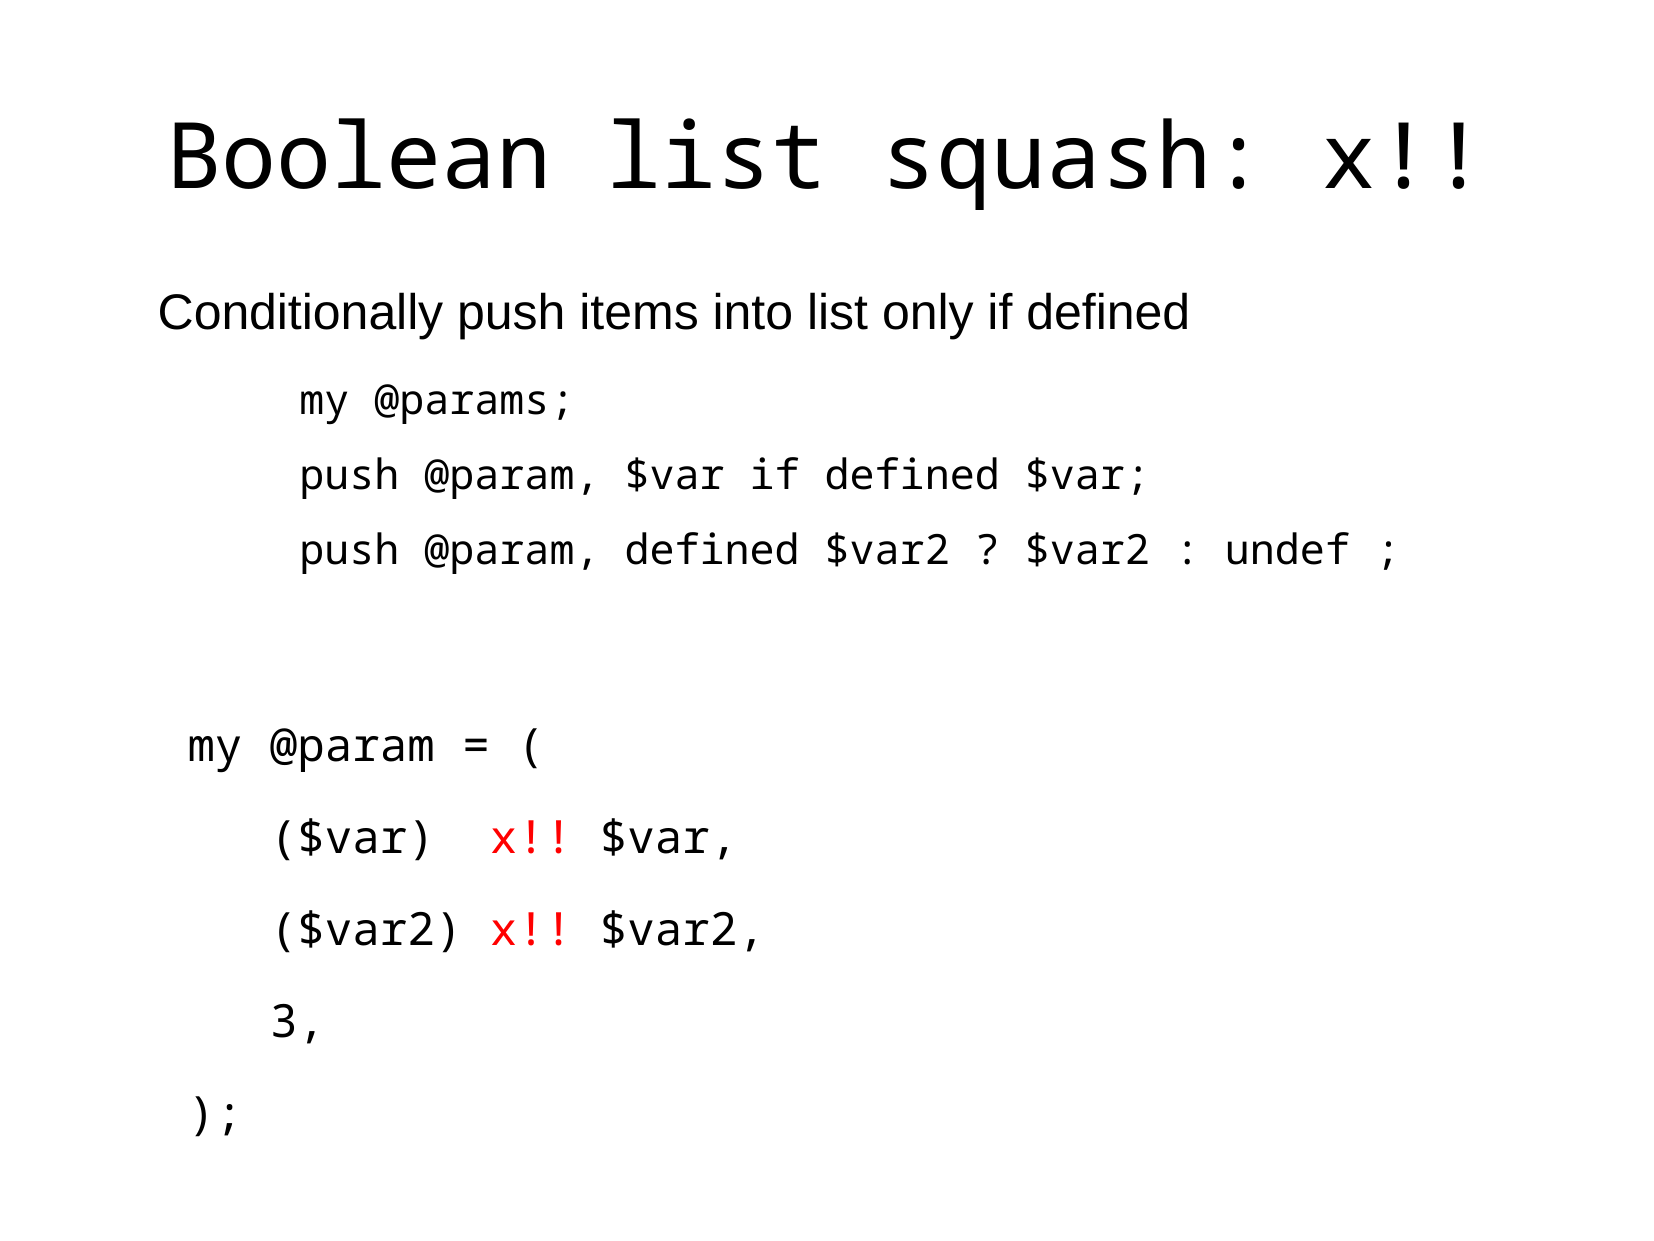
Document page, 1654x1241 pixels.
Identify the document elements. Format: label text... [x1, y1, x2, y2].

title Boolean list squash: x!! [82, 49, 1571, 257]
list my @param = ( ($var) x!! $var, ($var2) x!! $var2, 3, ); [187, 712, 1463, 1060]
list Conditionally push items into list only if defined my @params; push @param, $var if defined $var; push @param, defined $var2 ? $var2 : undef ; [86, 284, 1576, 563]
